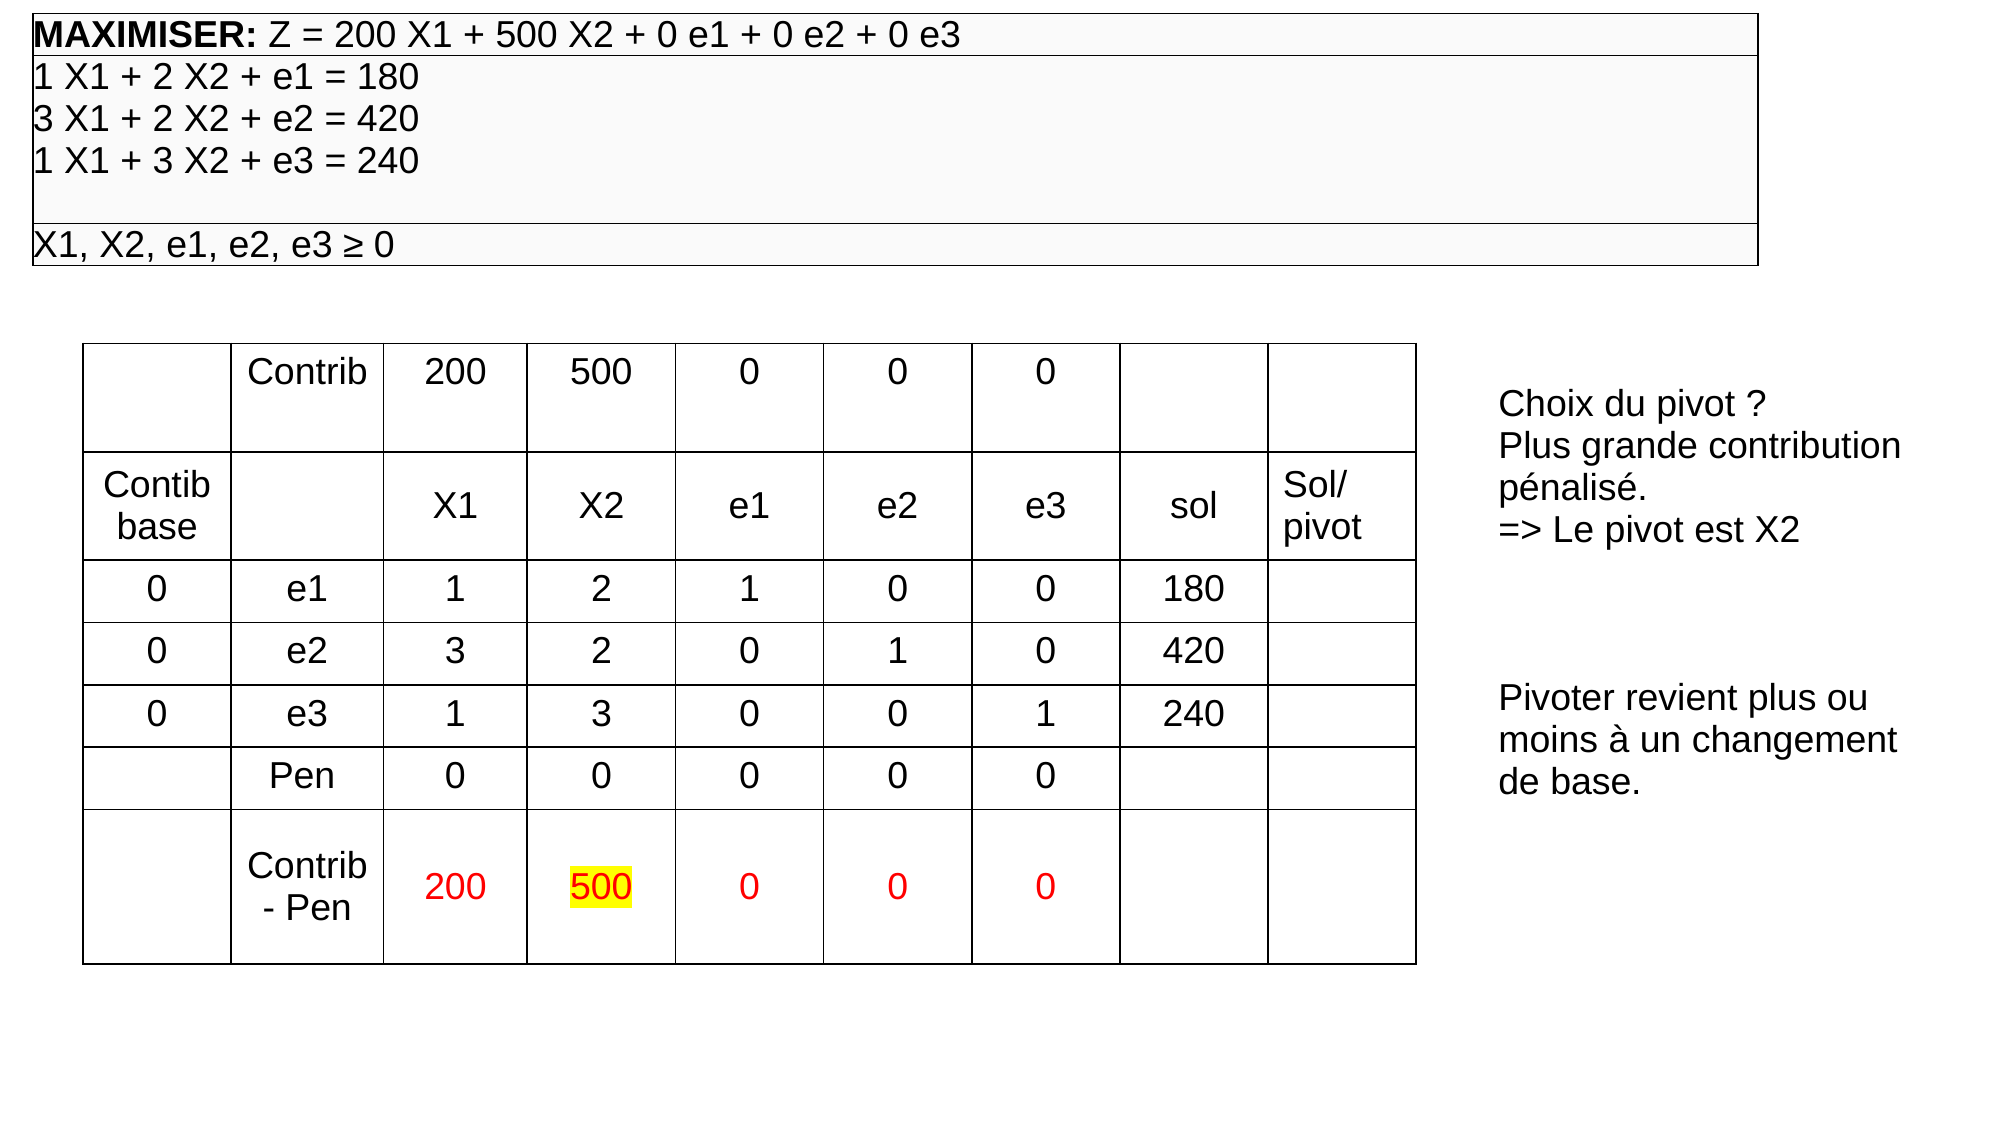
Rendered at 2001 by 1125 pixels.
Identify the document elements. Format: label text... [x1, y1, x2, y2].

table_cell e1 [232, 561, 383, 622]
table_cell Pen [232, 748, 383, 809]
table_cell 240 [1121, 686, 1267, 746]
table_cell Sol/pivot [1269, 453, 1415, 559]
table_cell [1269, 686, 1415, 746]
table_cell 3 [528, 686, 675, 746]
table_cell 0 [973, 748, 1119, 809]
table_cell 0 [973, 810, 1119, 963]
table_cell 0 [84, 686, 230, 746]
table_cell e2 [824, 453, 971, 559]
table_cell 2 [528, 561, 675, 622]
table_header MAXIMISER: Z = 200 X1 + 500 X2 + 0 e1 + 0 e2 + 0 e3 [34, 14, 1757, 55]
table_header [1121, 344, 1267, 451]
table_cell 3 [384, 623, 526, 684]
table_cell 0 [676, 623, 823, 684]
table_cell 1 [676, 561, 823, 622]
table_cell 180 [1121, 561, 1267, 622]
table_header [1269, 344, 1415, 451]
table_cell [84, 810, 230, 963]
table_cell X2 [528, 453, 675, 559]
table_cell [1269, 748, 1415, 809]
table_cell 420 [1121, 623, 1267, 684]
table_cell 500 [528, 810, 675, 963]
table_cell 0 [973, 561, 1119, 622]
table_cell 2 [528, 623, 675, 684]
table_cell [1121, 810, 1267, 963]
table_cell 0 [824, 561, 971, 622]
table_cell [84, 748, 230, 809]
table_cell [1269, 561, 1415, 622]
table_cell 0 [824, 748, 971, 809]
table_header [84, 344, 230, 451]
table_header 0 [676, 344, 823, 451]
table_cell X1, X2, e1, e2, e3 ≥ 0 [34, 224, 1757, 265]
table_cell 0 [84, 623, 230, 684]
table_cell 0 [824, 810, 971, 963]
table_header 0 [824, 344, 971, 451]
table_cell 200 [384, 810, 526, 963]
table_cell [1121, 748, 1267, 809]
table_cell Contrib - Pen [232, 810, 383, 963]
text_box Choix du pivot ? Plus grande contribution pénalisé. => Le pivot est X2 Pivoter revient plus ou moins à un changement de base. [1483, 375, 1951, 810]
table_cell 1 [384, 686, 526, 746]
table_cell 0 [676, 748, 823, 809]
table_cell e3 [232, 686, 383, 746]
table_cell 0 [84, 561, 230, 622]
table_cell e2 [232, 623, 383, 684]
table_cell 1 [973, 686, 1119, 746]
table_cell 1 [824, 623, 971, 684]
table_cell 0 [676, 810, 823, 963]
table_header 0 [973, 344, 1119, 451]
table_cell [232, 453, 383, 559]
table_cell e1 [676, 453, 823, 559]
table_cell 0 [824, 686, 971, 746]
table_header 500 [528, 344, 675, 451]
table_header Contrib [232, 344, 383, 451]
table_cell 1 X1 + 2 X2 + e1 = 180 3 X1 + 2 X2 + e2 = 420 1 X1 + 3 X2 + e3 = 240 [34, 56, 1757, 223]
table_cell [1269, 810, 1415, 963]
table_cell 0 [676, 686, 823, 746]
table_header 200 [384, 344, 526, 451]
table_cell [1269, 623, 1415, 684]
table_cell 0 [384, 748, 526, 809]
table_cell 1 [384, 561, 526, 622]
table_cell Contib base [84, 453, 230, 559]
table_cell 0 [528, 748, 675, 809]
table_cell sol [1121, 453, 1267, 559]
table_cell X1 [384, 453, 526, 559]
table_cell 0 [973, 623, 1119, 684]
table_cell e3 [973, 453, 1119, 559]
